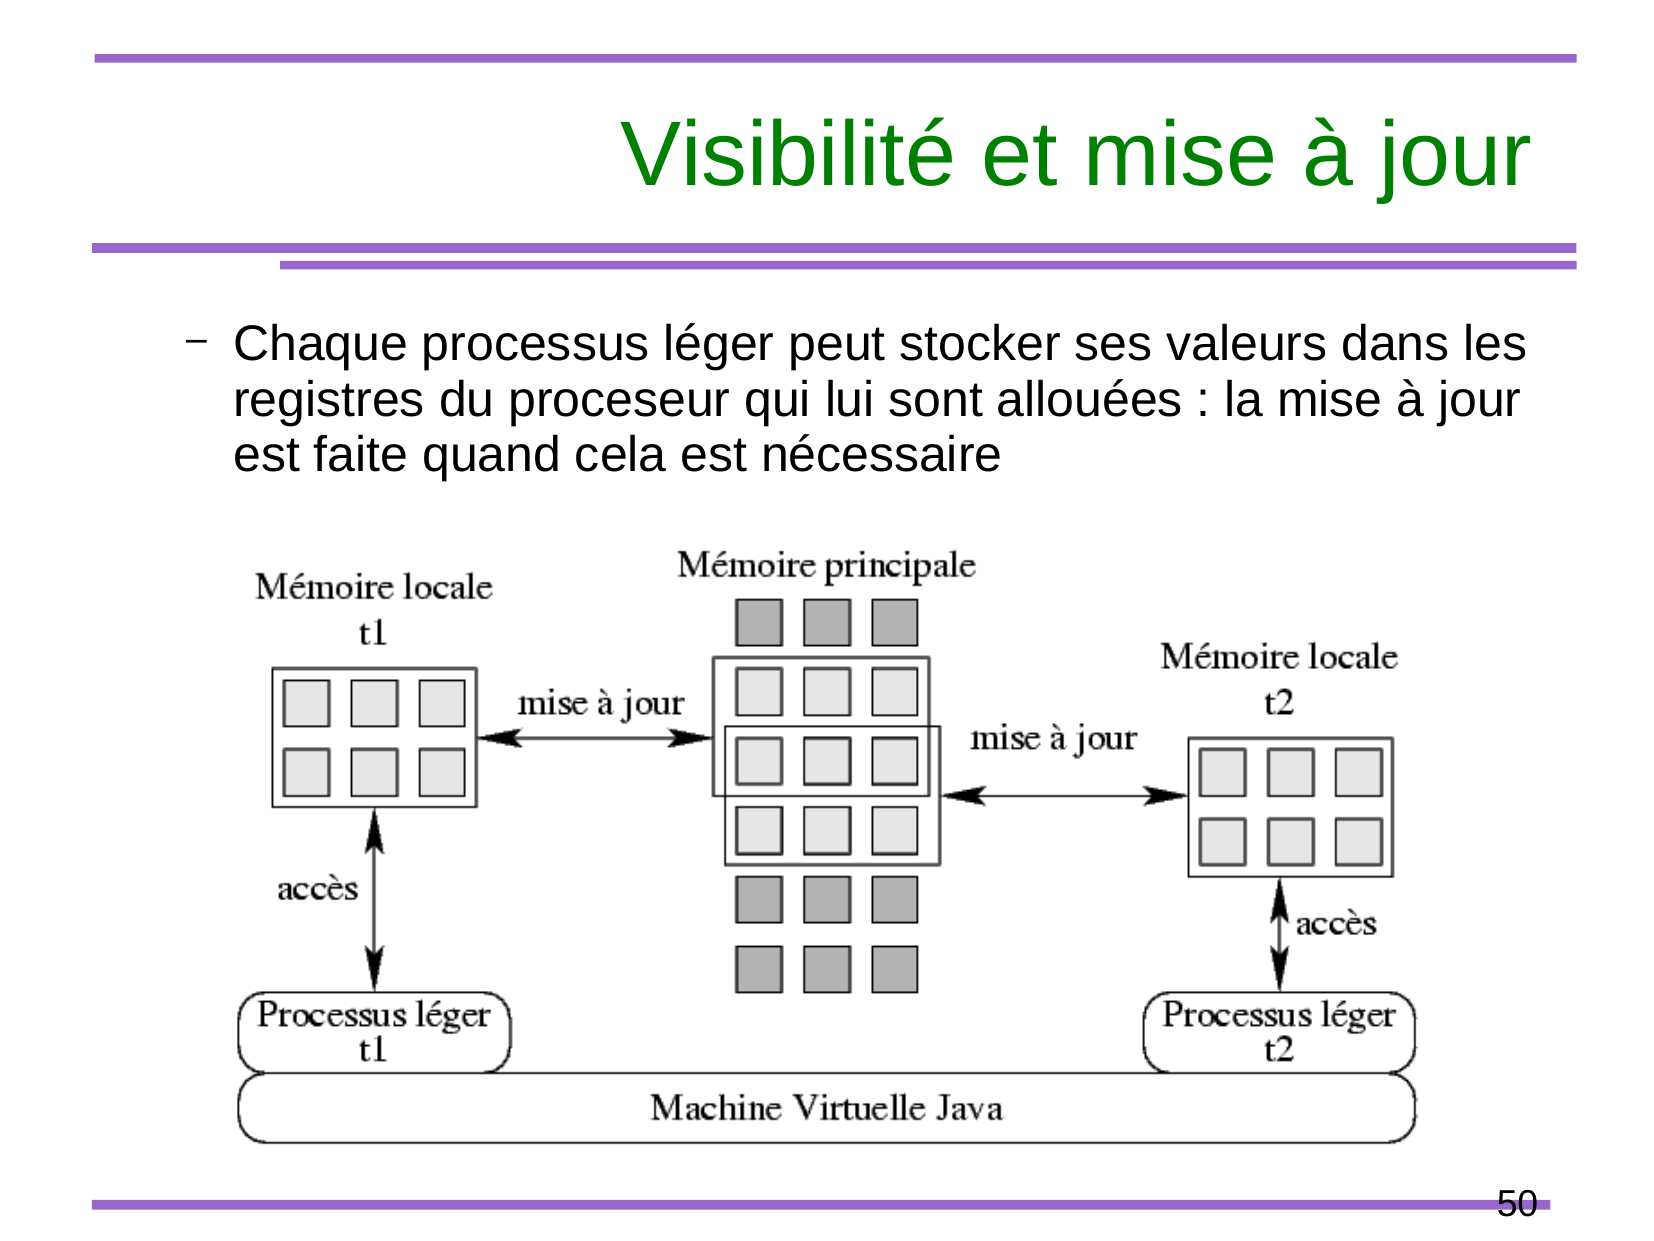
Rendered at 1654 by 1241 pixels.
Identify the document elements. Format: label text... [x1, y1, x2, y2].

list Chaque processus léger peut stocker ses valeurs dans les registres du proceseur qui lui sont allouées : la mise à jour est faite quand cela est nécessaire [91, 315, 1563, 499]
title Visibilité et mise à jour [121, 49, 1534, 257]
picture [236, 546, 1418, 1146]
